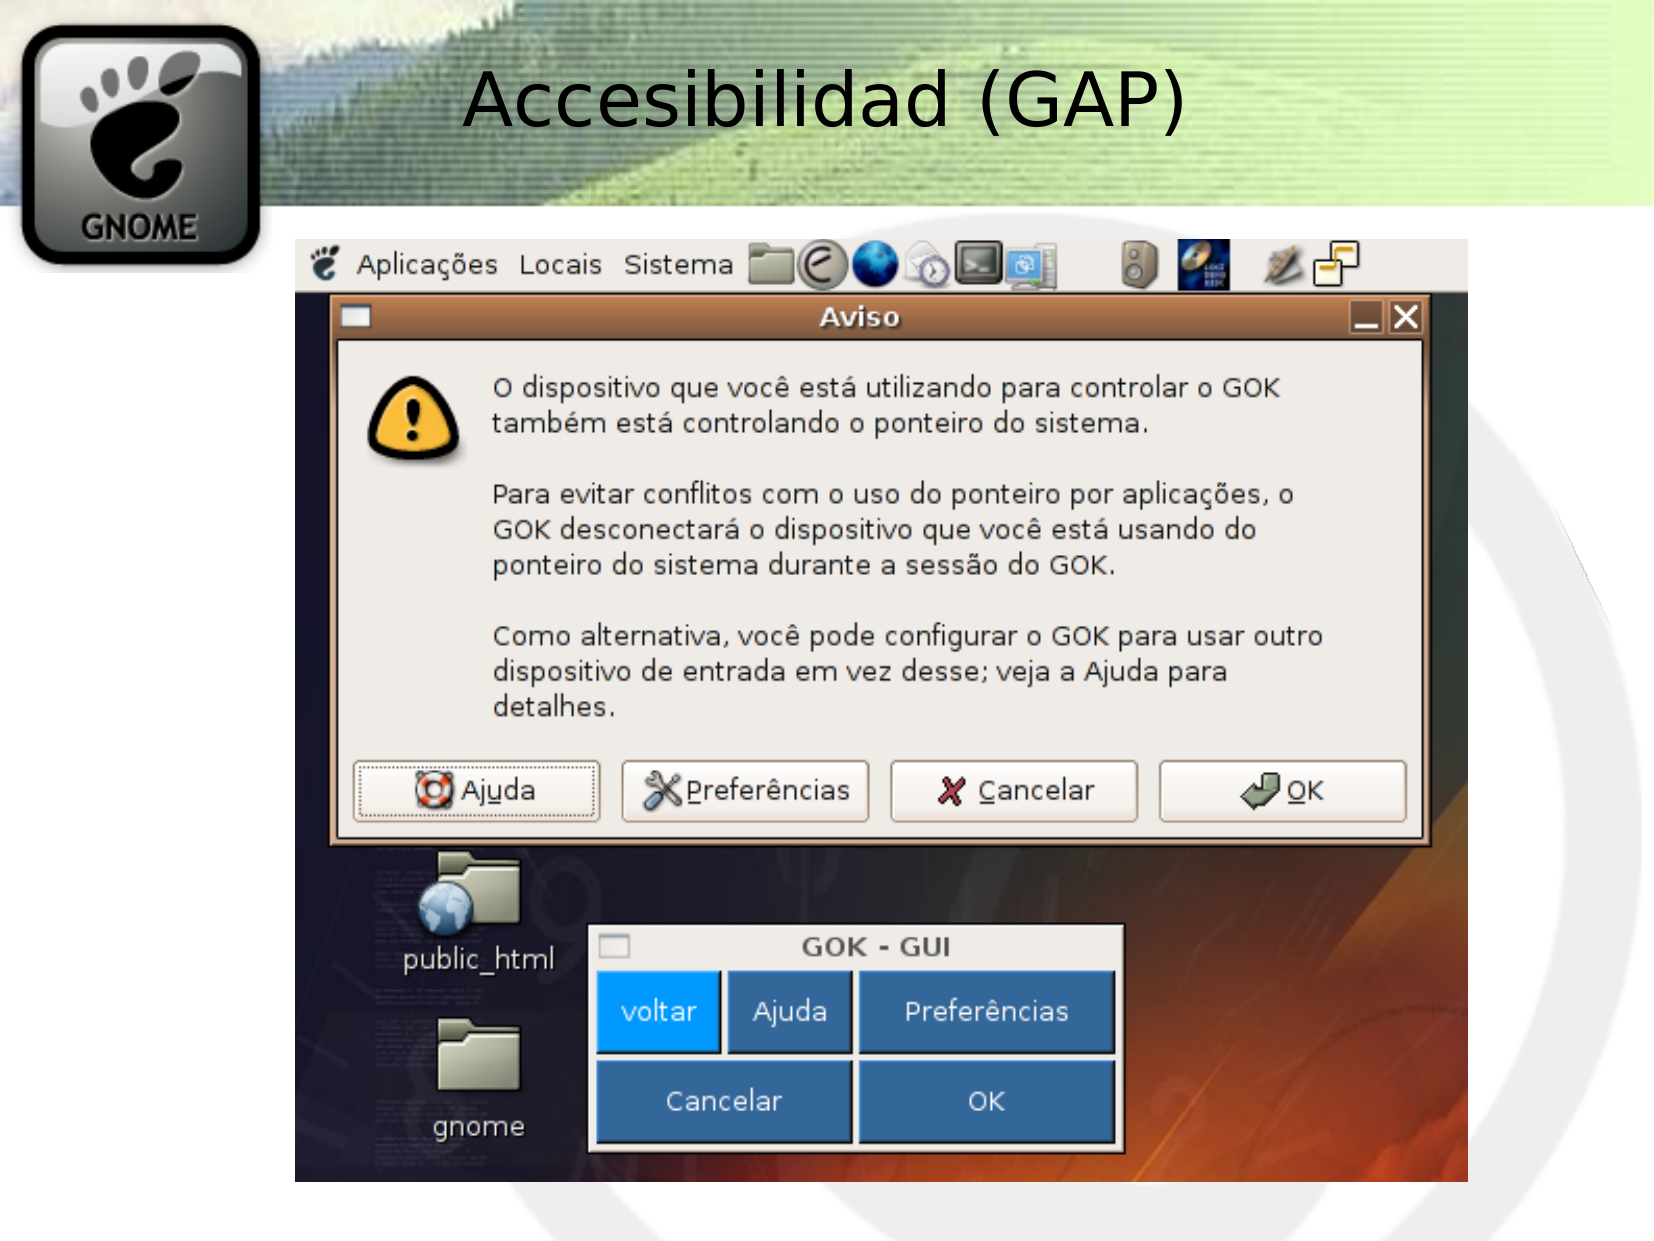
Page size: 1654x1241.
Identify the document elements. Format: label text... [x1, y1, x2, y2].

picture [0, 0, 1654, 1241]
title Accesibilidad (GAP) [0, 0, 1653, 206]
